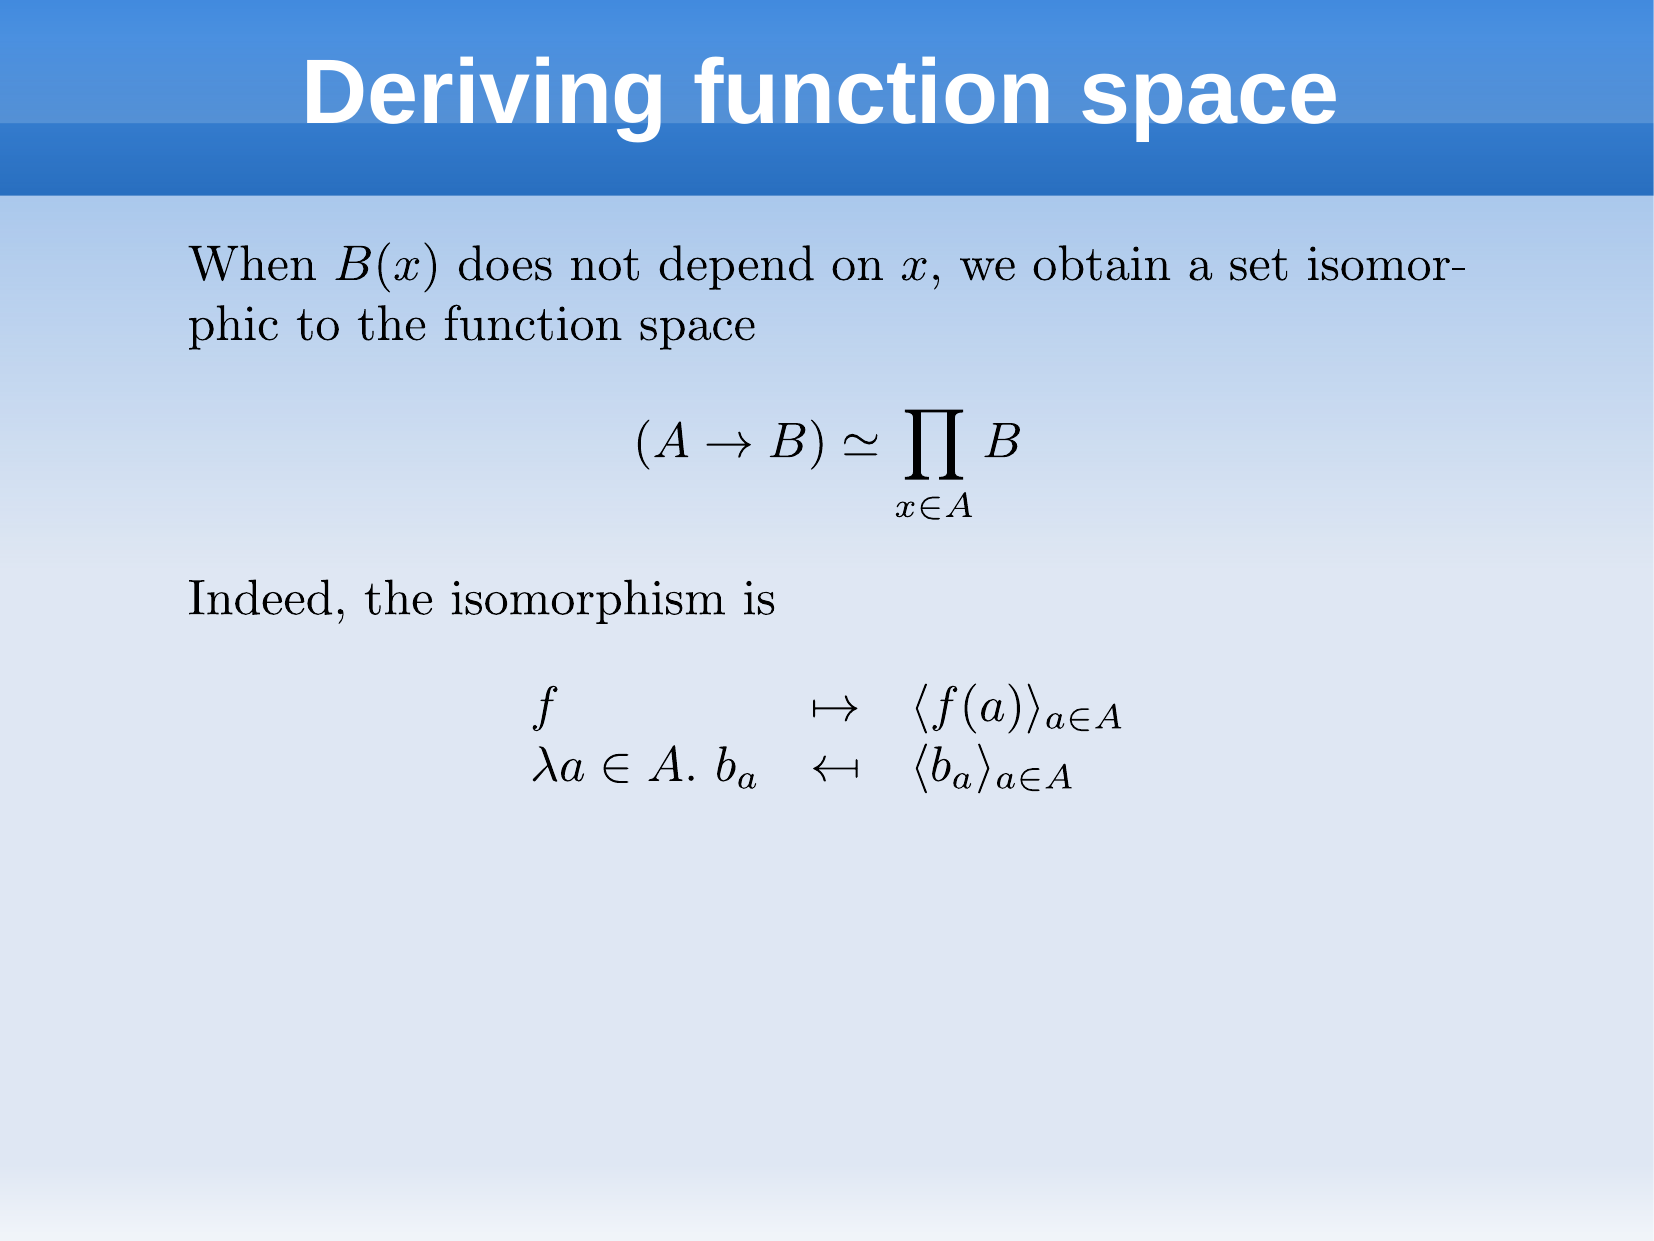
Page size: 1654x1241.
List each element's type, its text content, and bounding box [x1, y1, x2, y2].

title Deriving function space [76, 0, 1565, 188]
picture [0, 0, 1654, 1241]
